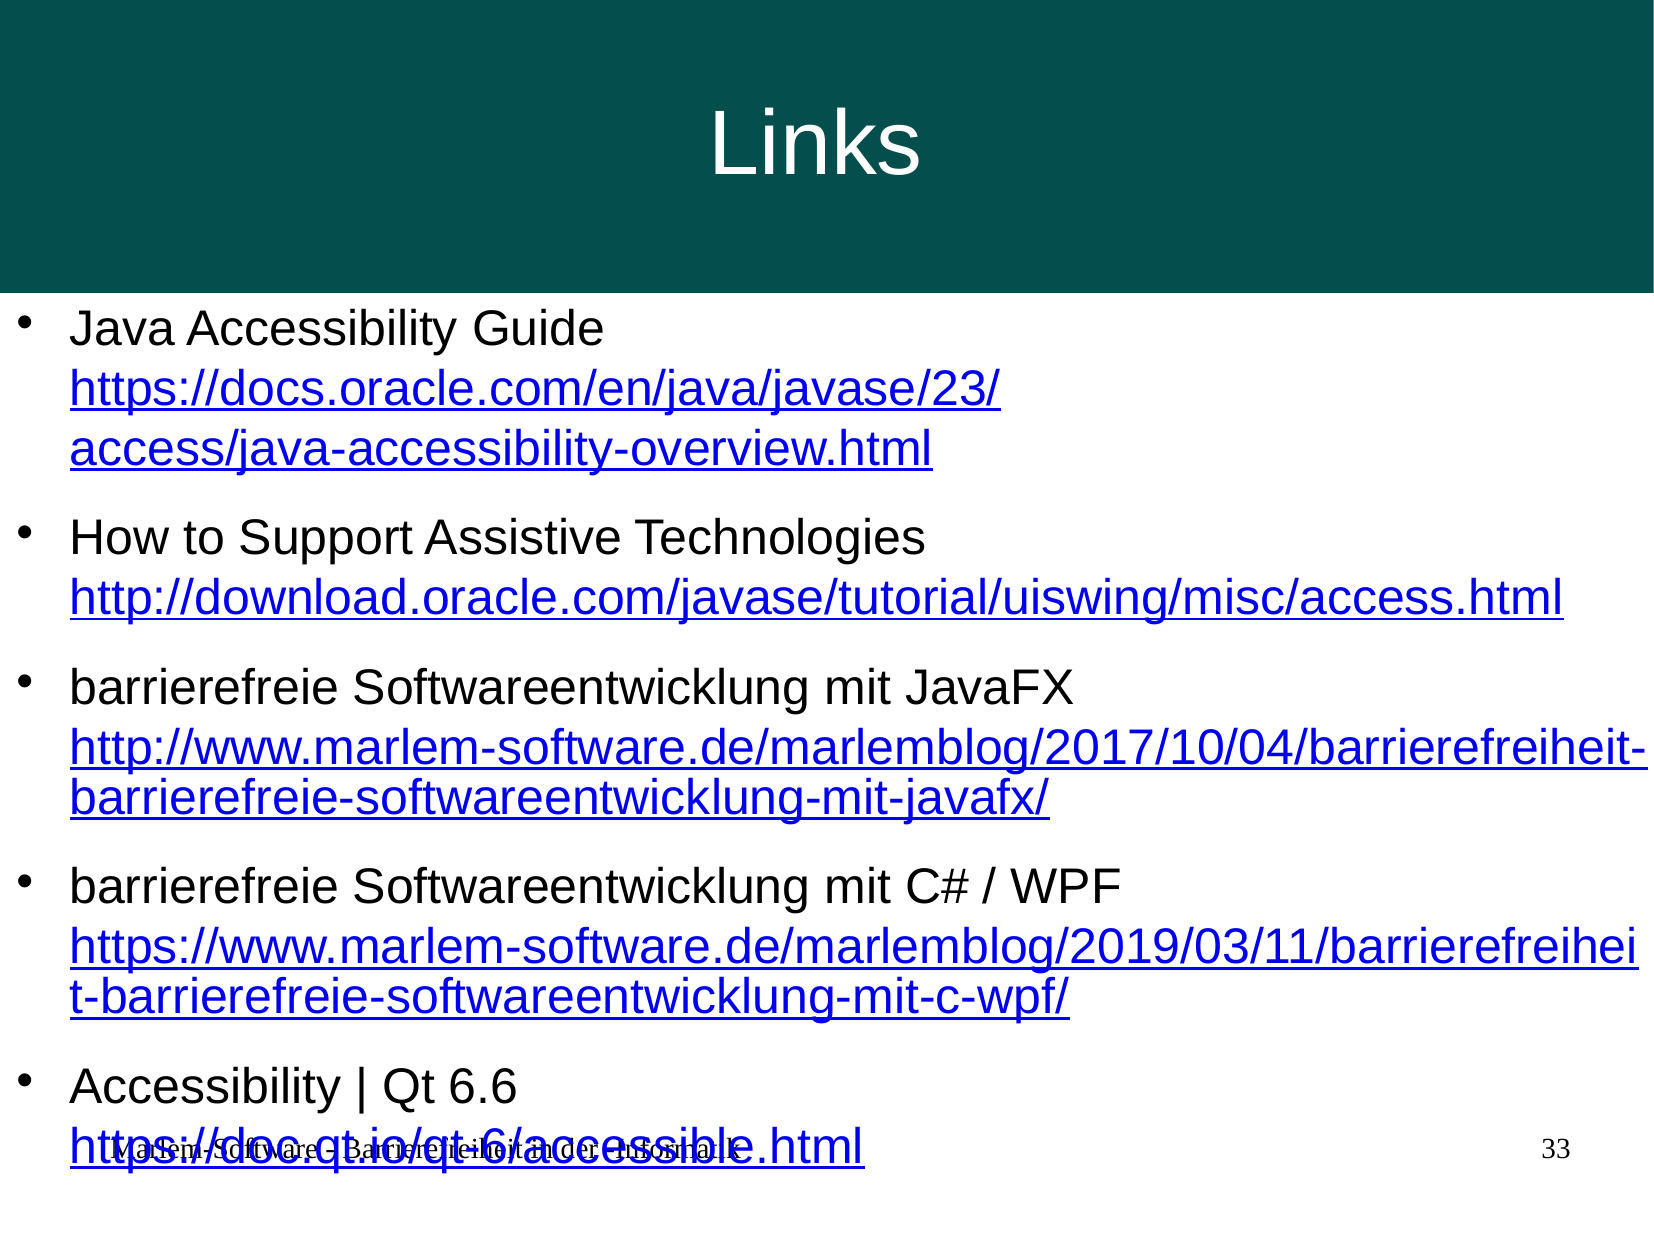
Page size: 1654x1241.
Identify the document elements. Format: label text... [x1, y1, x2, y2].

list Java Accessibility Guide https://docs.oracle.com/en/java/javase/23/access/java-accessibility-overview.html How to Support Assistive Technologies http://download.oracle.com/javase/tutorial/uiswing/misc/access.html barrierefreie Softwareentwicklung mit JavaFX http://www.marlem-software.de/marlemblog/2017/10/04/barrierefreiheit-barrierefreie-softwareentwicklung-mit-javafx/ barrierefreie Softwareentwicklung mit C# / WPF https://www.marlem-software.de/marlemblog/2019/03/11/barrierefreiheit-barrierefreie-softwareentwicklung-mit-c-wpf/ Accessibility | Qt 6.6 https://doc.qt.io/qt-6/accessible.html [0, 295, 1653, 1181]
title Links [0, 0, 1654, 293]
